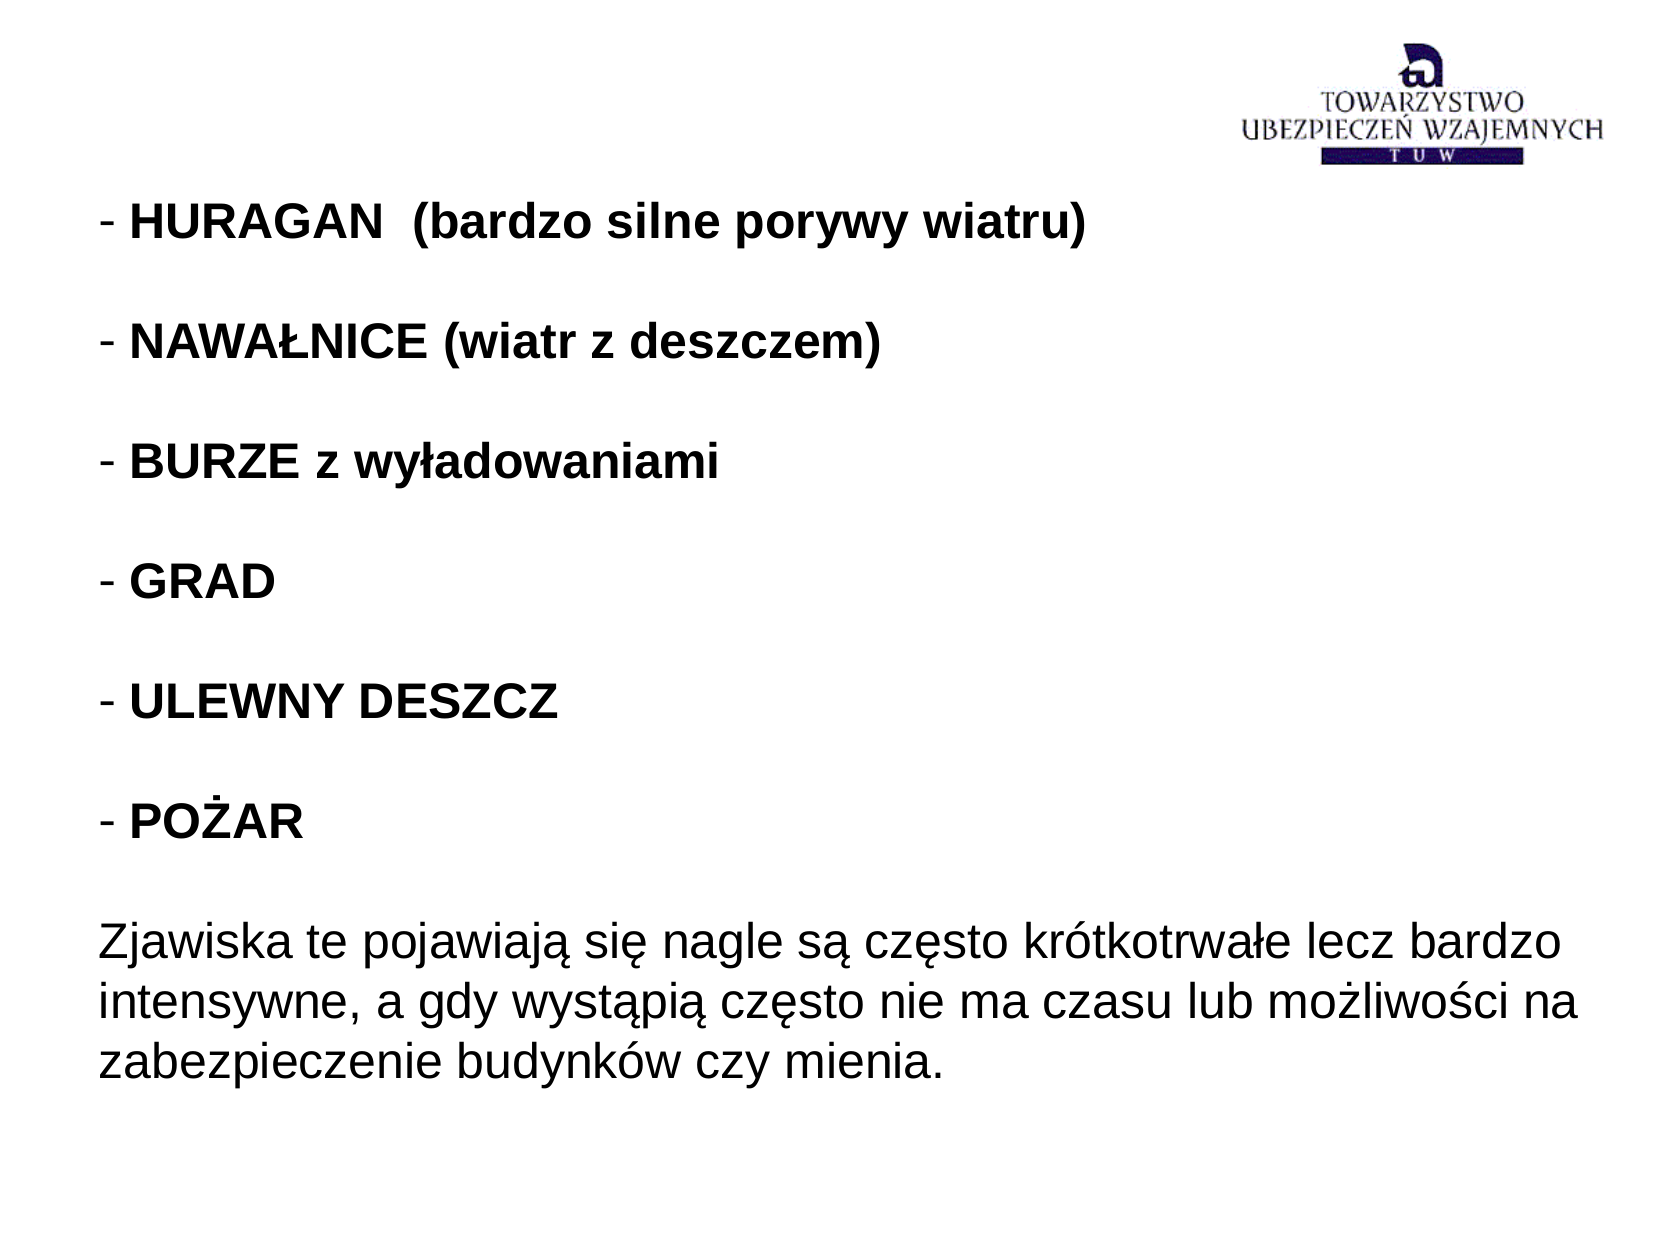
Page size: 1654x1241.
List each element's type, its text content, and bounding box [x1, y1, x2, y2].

text_box HURAGAN (bardzo silne porywy wiatru) NAWAŁNICE (wiatr z deszczem) BURZE z wyładowaniami GRAD ULEWNY DESZCZ POŻAR Zjawiska te pojawiają się nagle są często krótkotrwałe lecz bardzo intensywne, a gdy wystąpią często nie ma czasu lub możliwości na zabezpieczenie budynków czy mienia. [84, 181, 1595, 1217]
picture [1240, 41, 1605, 169]
